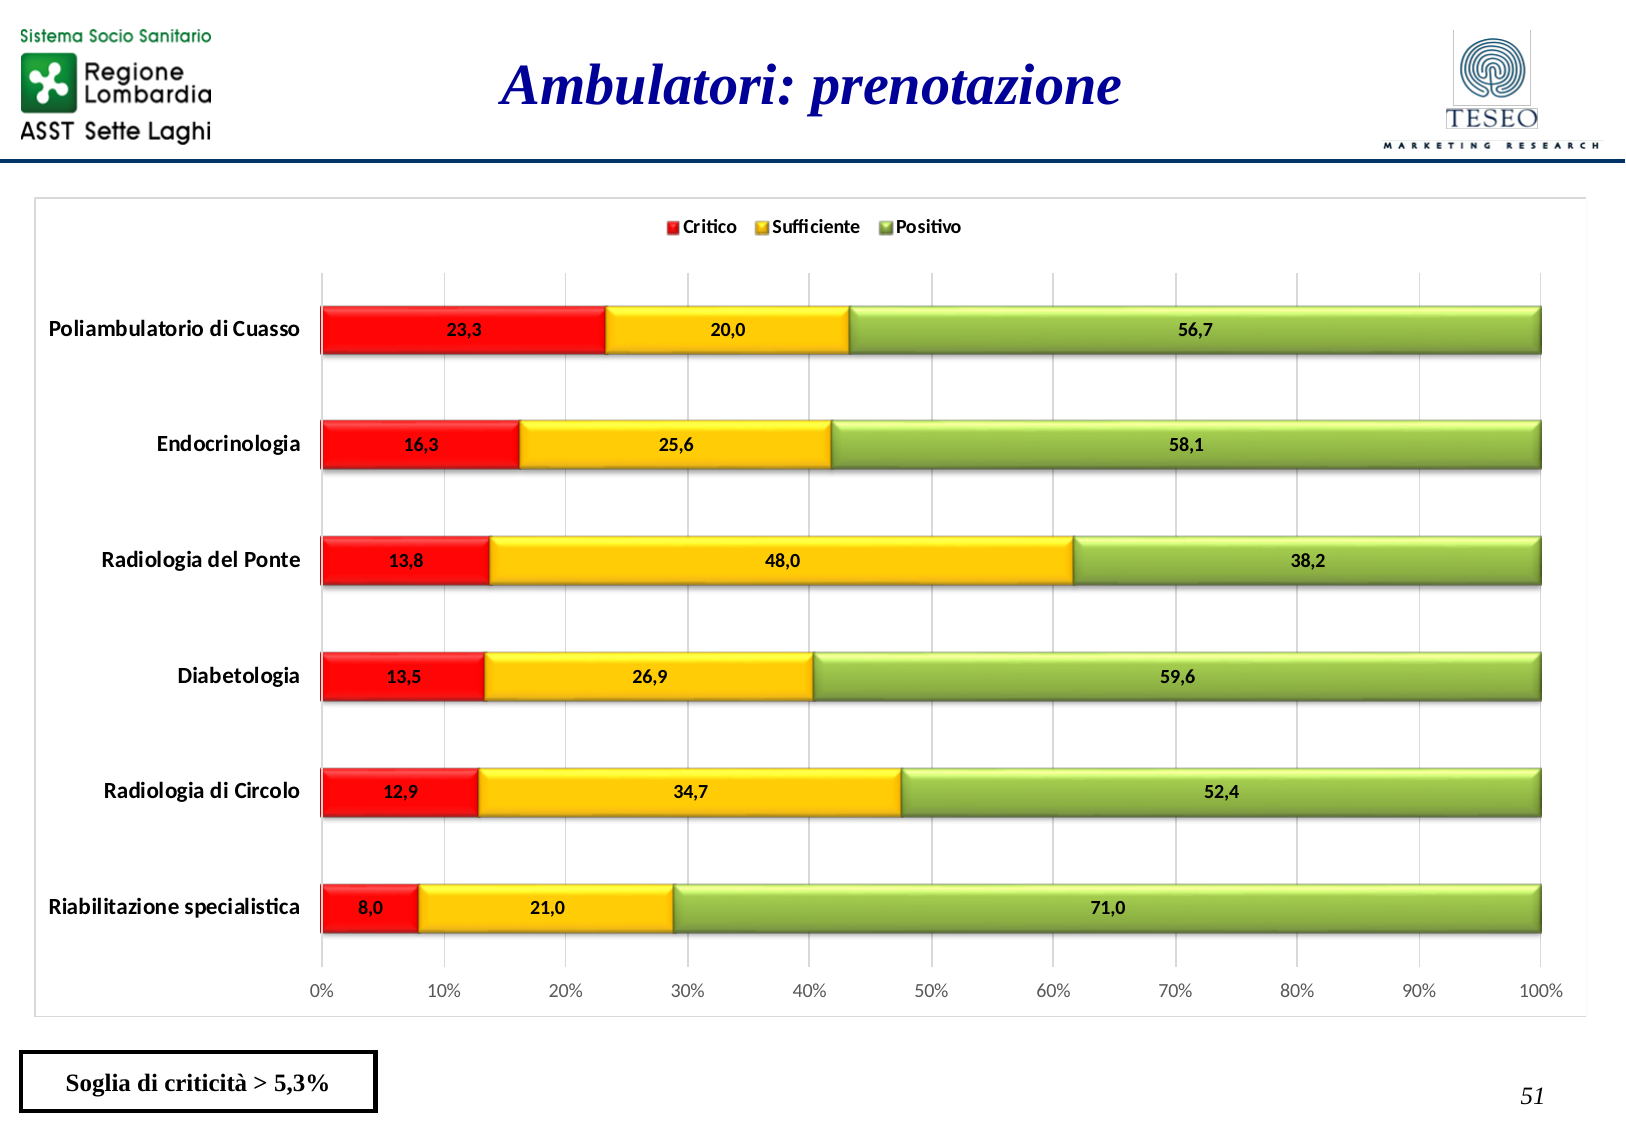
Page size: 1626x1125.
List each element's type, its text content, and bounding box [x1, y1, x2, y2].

text_box Soglia di criticità > 5,3% [21, 1052, 376, 1112]
text_box Ambulatori: prenotazione [268, 19, 1356, 144]
picture [1381, 30, 1604, 149]
picture [34, 197, 1587, 1017]
picture [21, 26, 211, 148]
